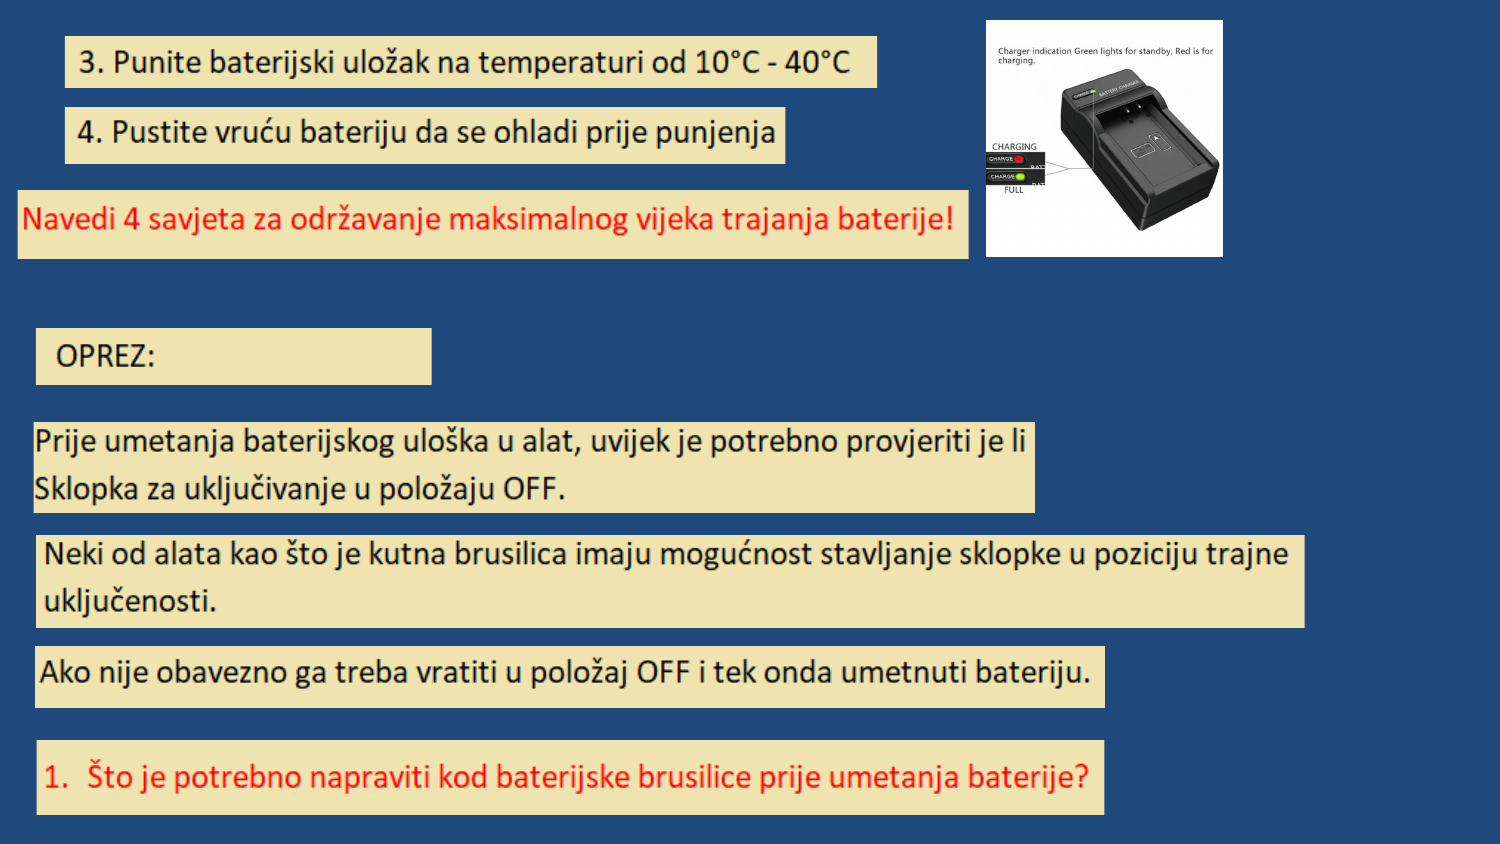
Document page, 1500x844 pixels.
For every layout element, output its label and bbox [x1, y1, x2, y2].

picture [36, 535, 1305, 628]
picture [64, 107, 786, 164]
picture [35, 646, 1106, 709]
picture [35, 328, 432, 385]
picture [33, 422, 1035, 513]
picture [986, 20, 1223, 257]
picture [36, 740, 1105, 815]
picture [64, 36, 878, 88]
picture [17, 190, 969, 260]
